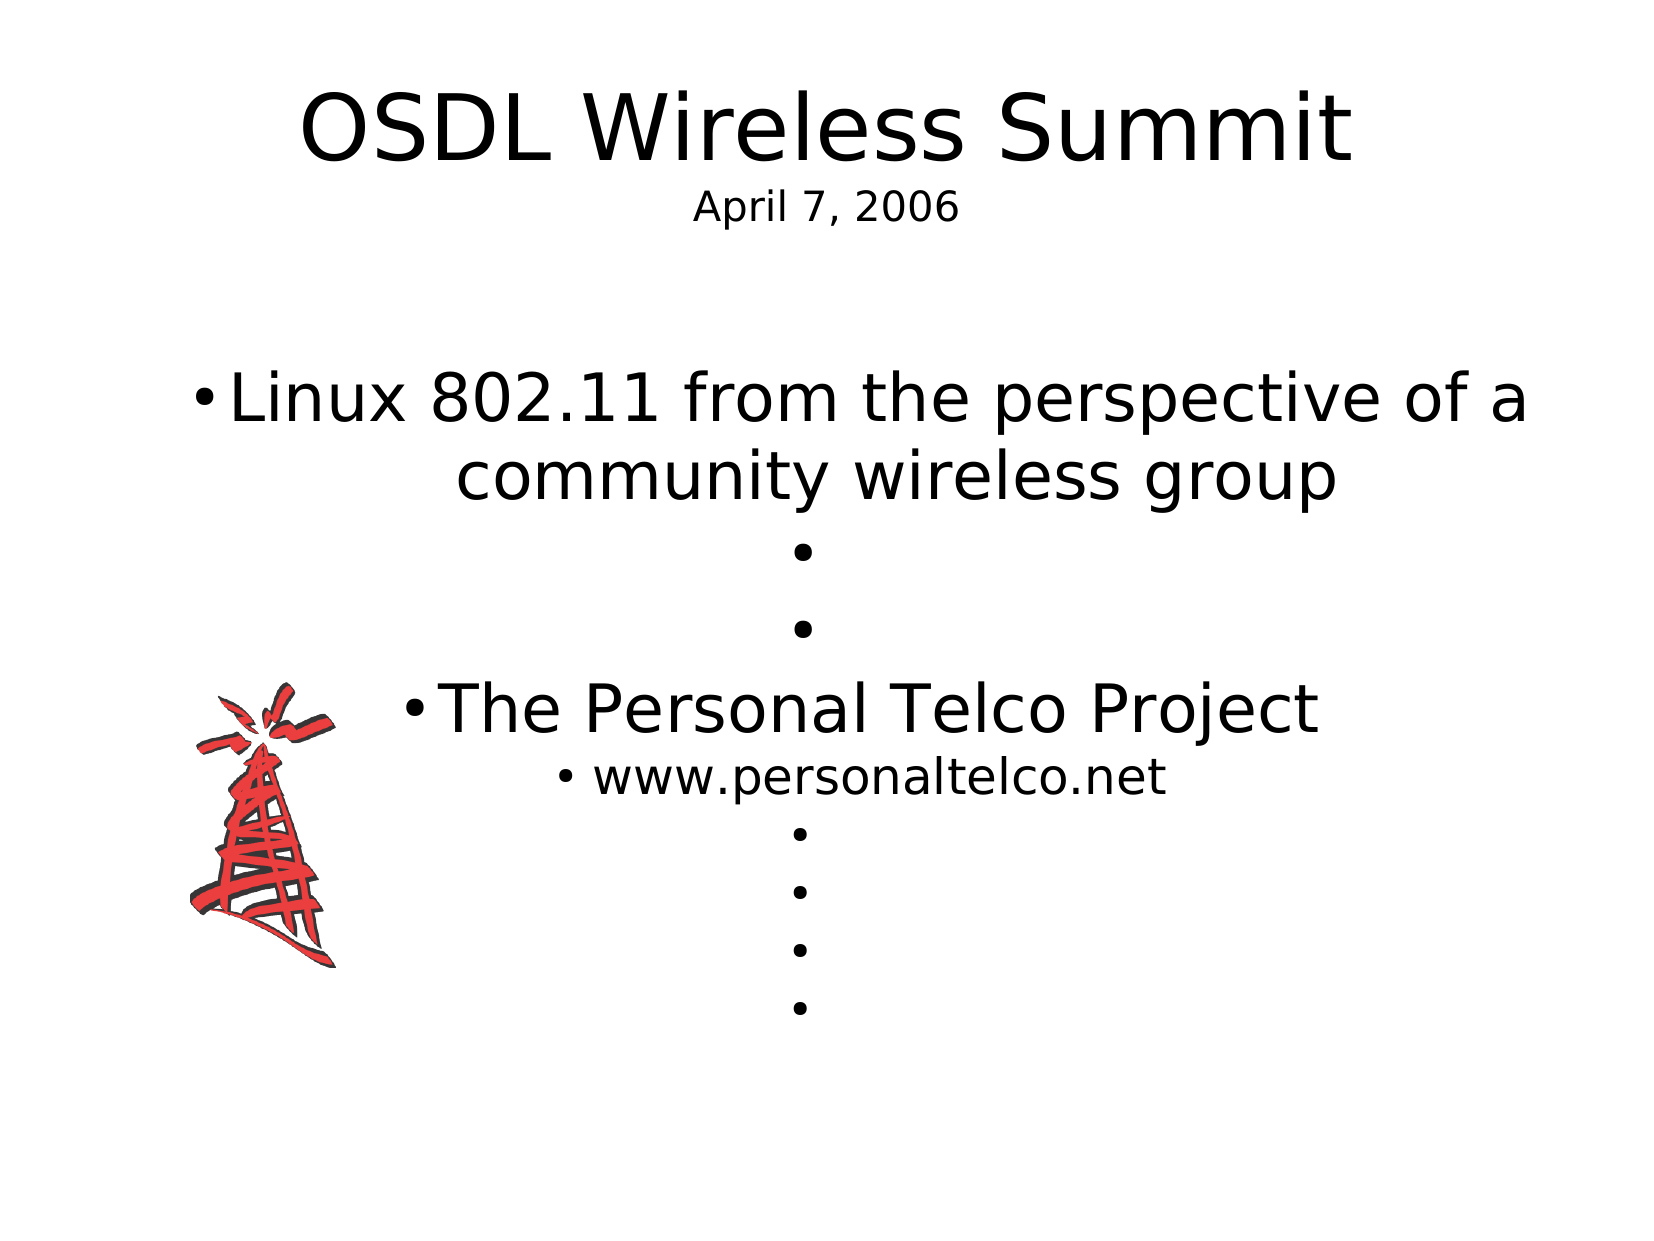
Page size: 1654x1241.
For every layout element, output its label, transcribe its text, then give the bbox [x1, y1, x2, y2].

picture [187, 674, 338, 976]
title OSDL Wireless Summit April 7, 2006 [82, 56, 1571, 250]
subtitle Linux 802.11 from the perspective of a community wireless group The Personal Telco Project www.personaltelco.net [82, 290, 1571, 1109]
